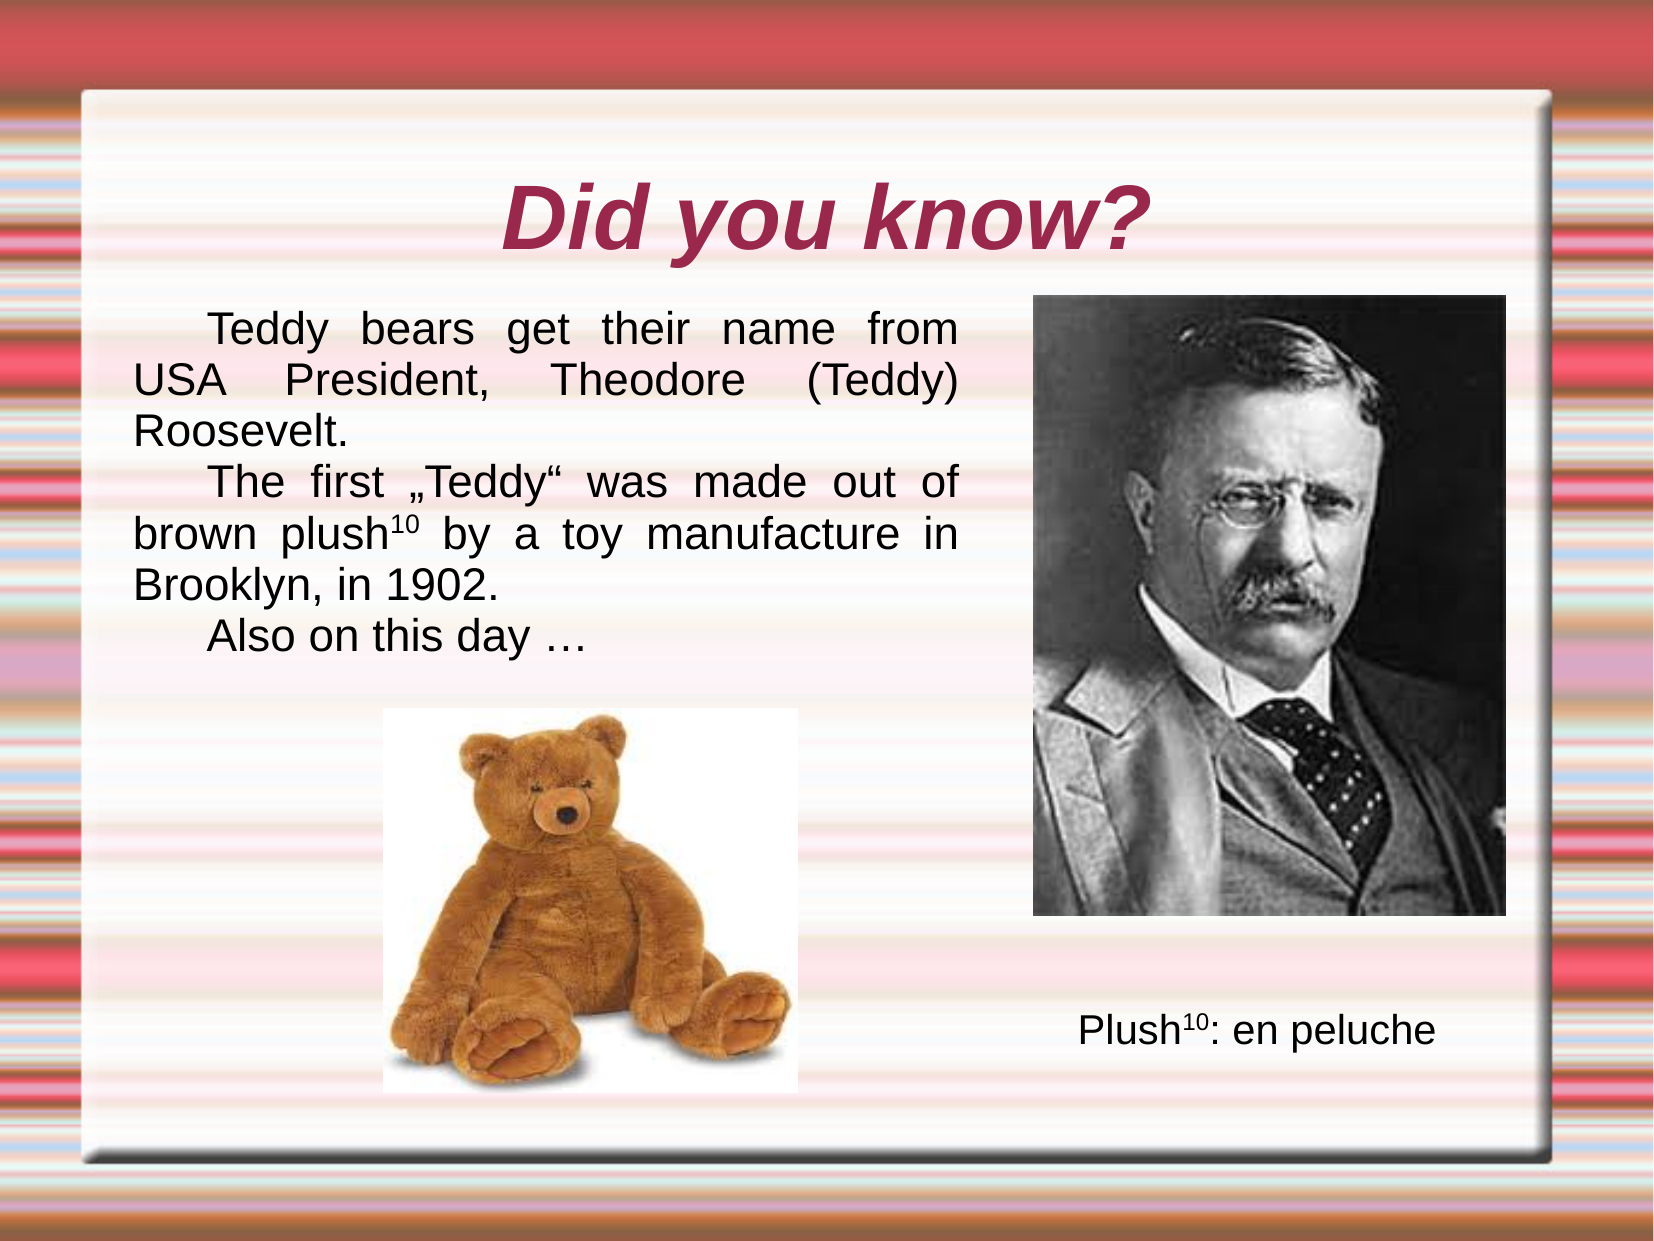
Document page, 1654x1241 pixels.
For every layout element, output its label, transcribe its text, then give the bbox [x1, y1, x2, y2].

text_box Teddy bears get their name from USA President, Theodore (Teddy) Roosevelt. The first „Teddy“ was made out of brown plush10 by a toy manufacture in Brooklyn, in 1902. Also on this day … [118, 295, 975, 670]
picture [0, 0, 1654, 1241]
title Did you know? [121, 114, 1534, 322]
text_box Plush10: en peluche [1062, 999, 1506, 1063]
